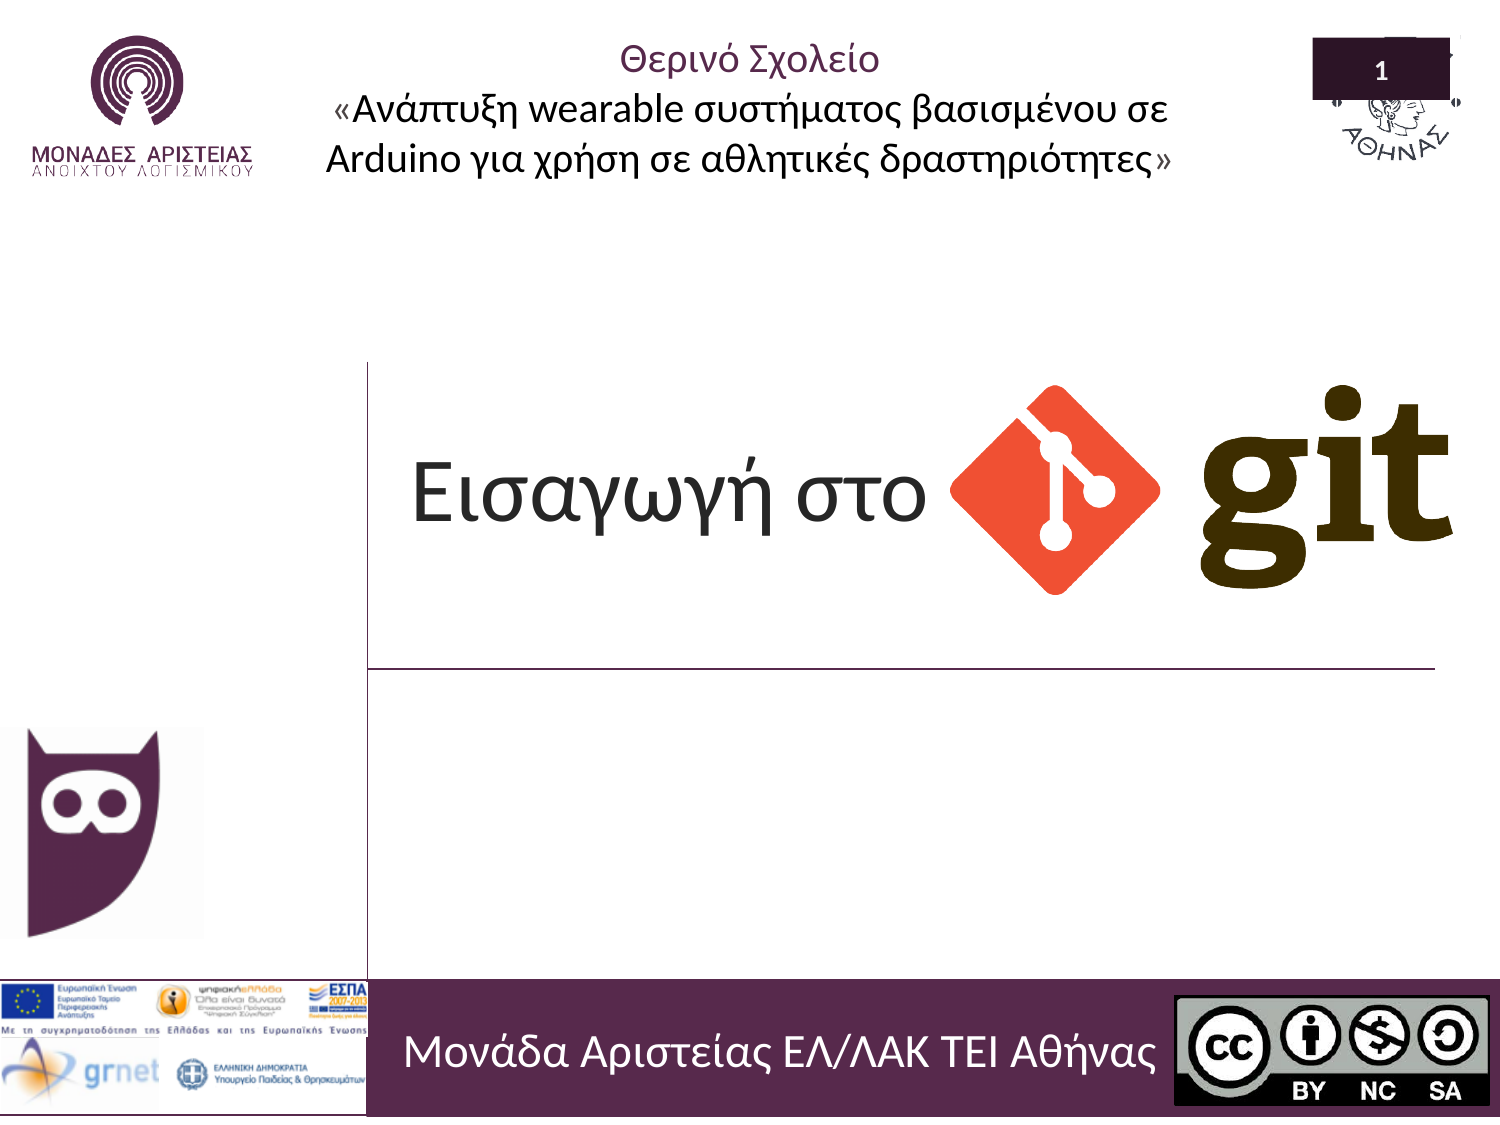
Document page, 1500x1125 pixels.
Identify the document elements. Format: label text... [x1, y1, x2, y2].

picture [31, 36, 253, 177]
text_box Θερινό Σχολείο «Ανάπτυξη wearable συστήματος βασισμένου σε Arduino για χρήση σε αθλητικές δραστηριότητες» [280, 22, 1220, 190]
picture [1331, 35, 1461, 167]
picture [175, 1057, 366, 1092]
text_box [1312, 37, 1450, 100]
picture [1174, 995, 1490, 1106]
picture [950, 385, 1453, 595]
title Εισαγωγή στο [395, 357, 1459, 658]
picture [0, 727, 204, 939]
picture [0, 982, 368, 1113]
subtitle Μονάδα Αριστείας ΕΛ/ΛΑΚ ΤΕΙ Αθήνας [387, 992, 1488, 1105]
